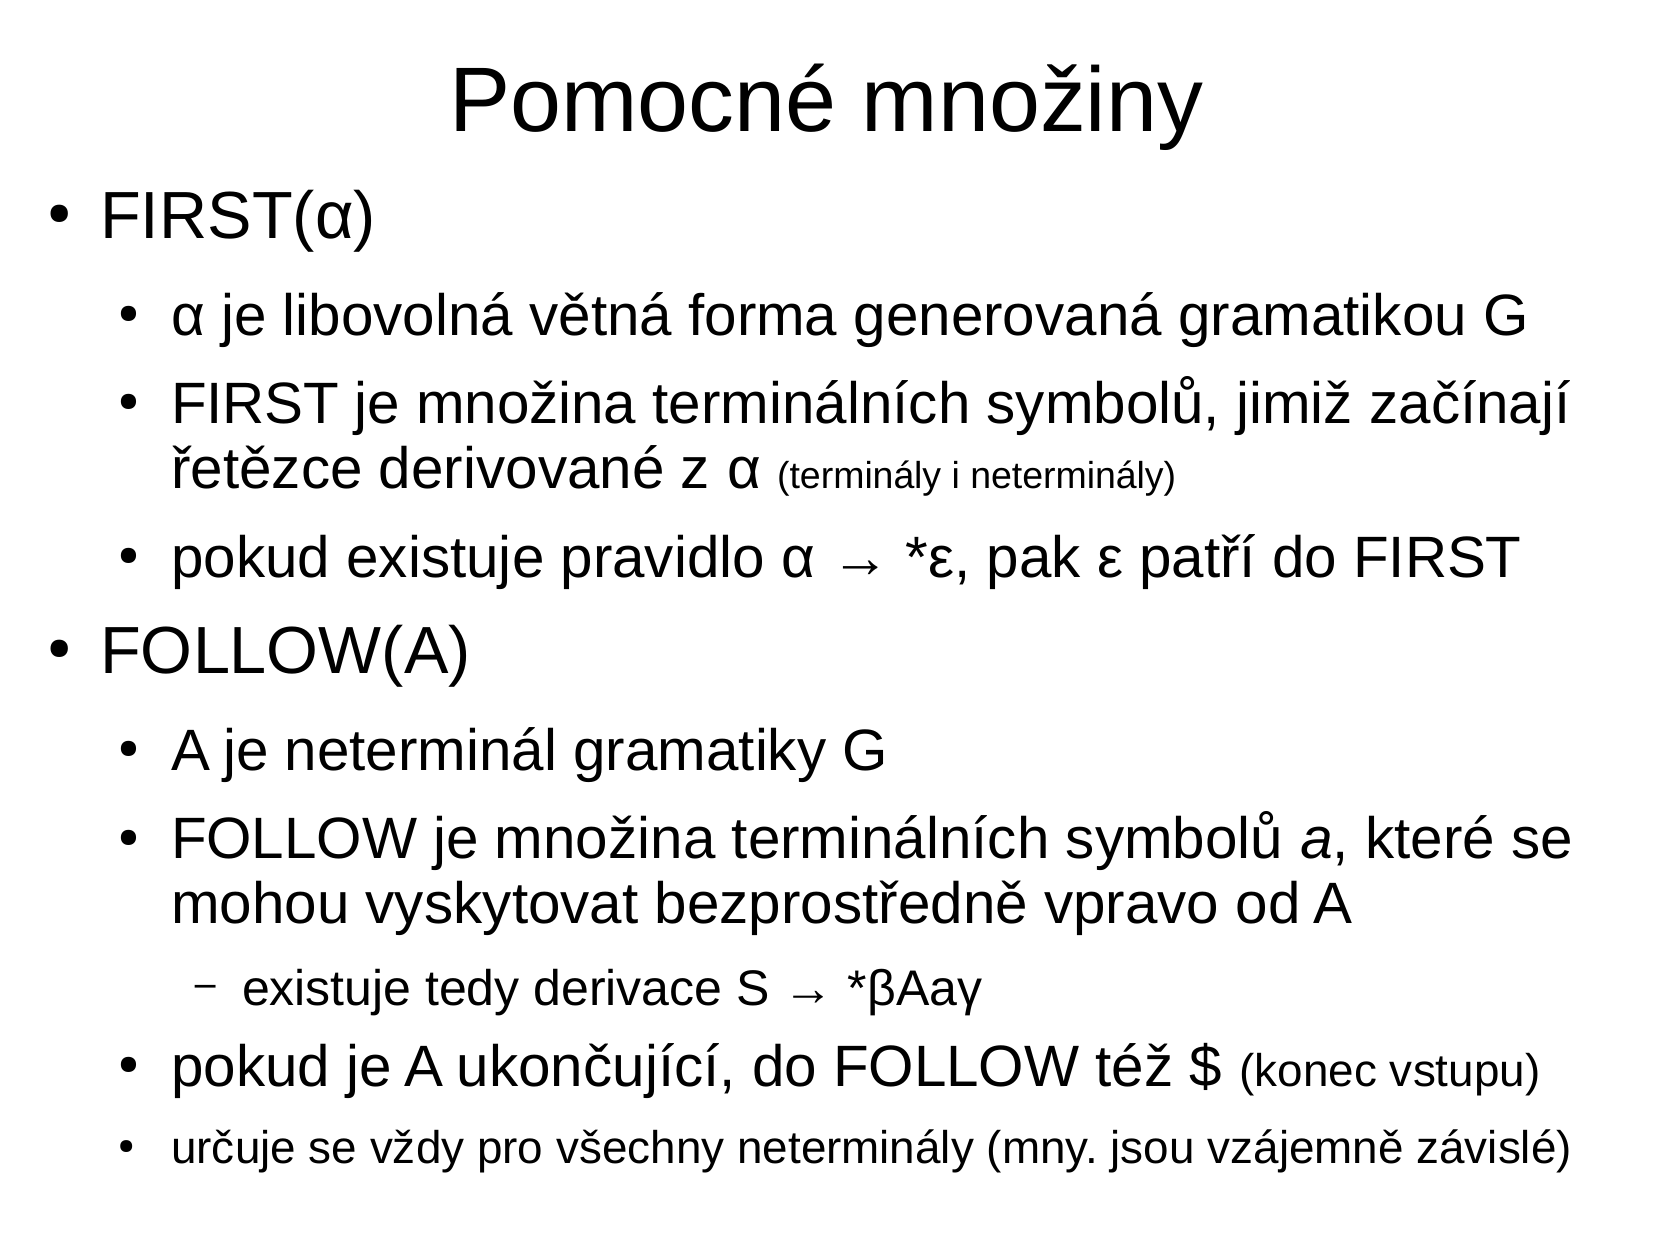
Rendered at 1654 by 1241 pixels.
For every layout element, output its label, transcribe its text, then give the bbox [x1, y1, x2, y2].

list FIRST(α) α je libovolná větná forma generovaná gramatikou G FIRST je množina terminálních symbolů, jimiž začínají řetězce derivované z α (terminály i neterminály) pokud existuje pravidlo α → *ε, pak ε patří do FIRST FOLLOW(A) A je neterminál gramatiky G FOLLOW je množina terminálních symbolů a, které se mohou vyskytovat bezprostředně vpravo od A existuje tedy derivace S → *βAaγ pokud je A ukončující, do FOLLOW též $ (konec vstupu) určuje se vždy pro všechny neterminály (mny. jsou vzájemně závislé) [29, 177, 1595, 1174]
title Pomocné množiny [82, 3, 1571, 177]
